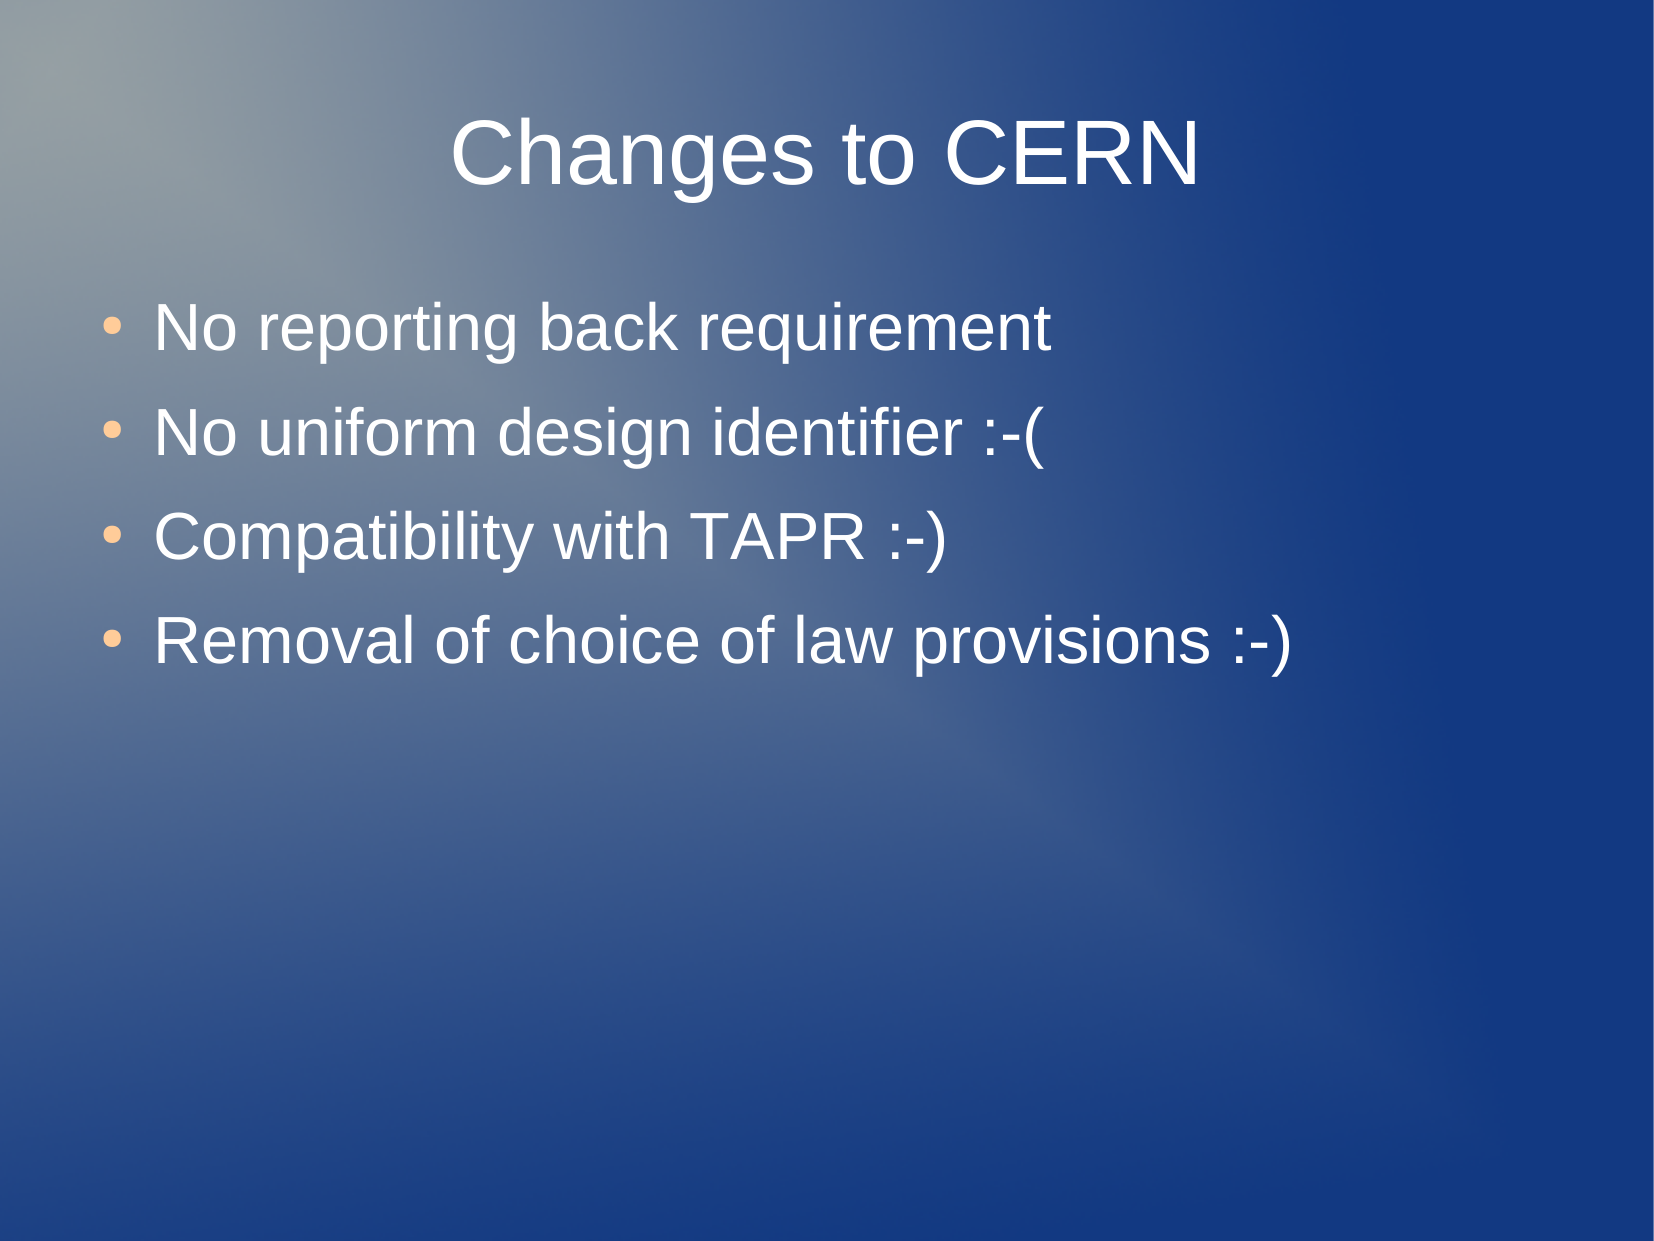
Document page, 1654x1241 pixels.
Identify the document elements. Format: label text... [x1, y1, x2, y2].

list No reporting back requirement No uniform design identifier :-( Compatibility with TAPR :-) Removal of choice of law provisions :-) [82, 290, 1571, 1109]
title Changes to CERN [82, 49, 1571, 257]
picture [0, 0, 1654, 1241]
